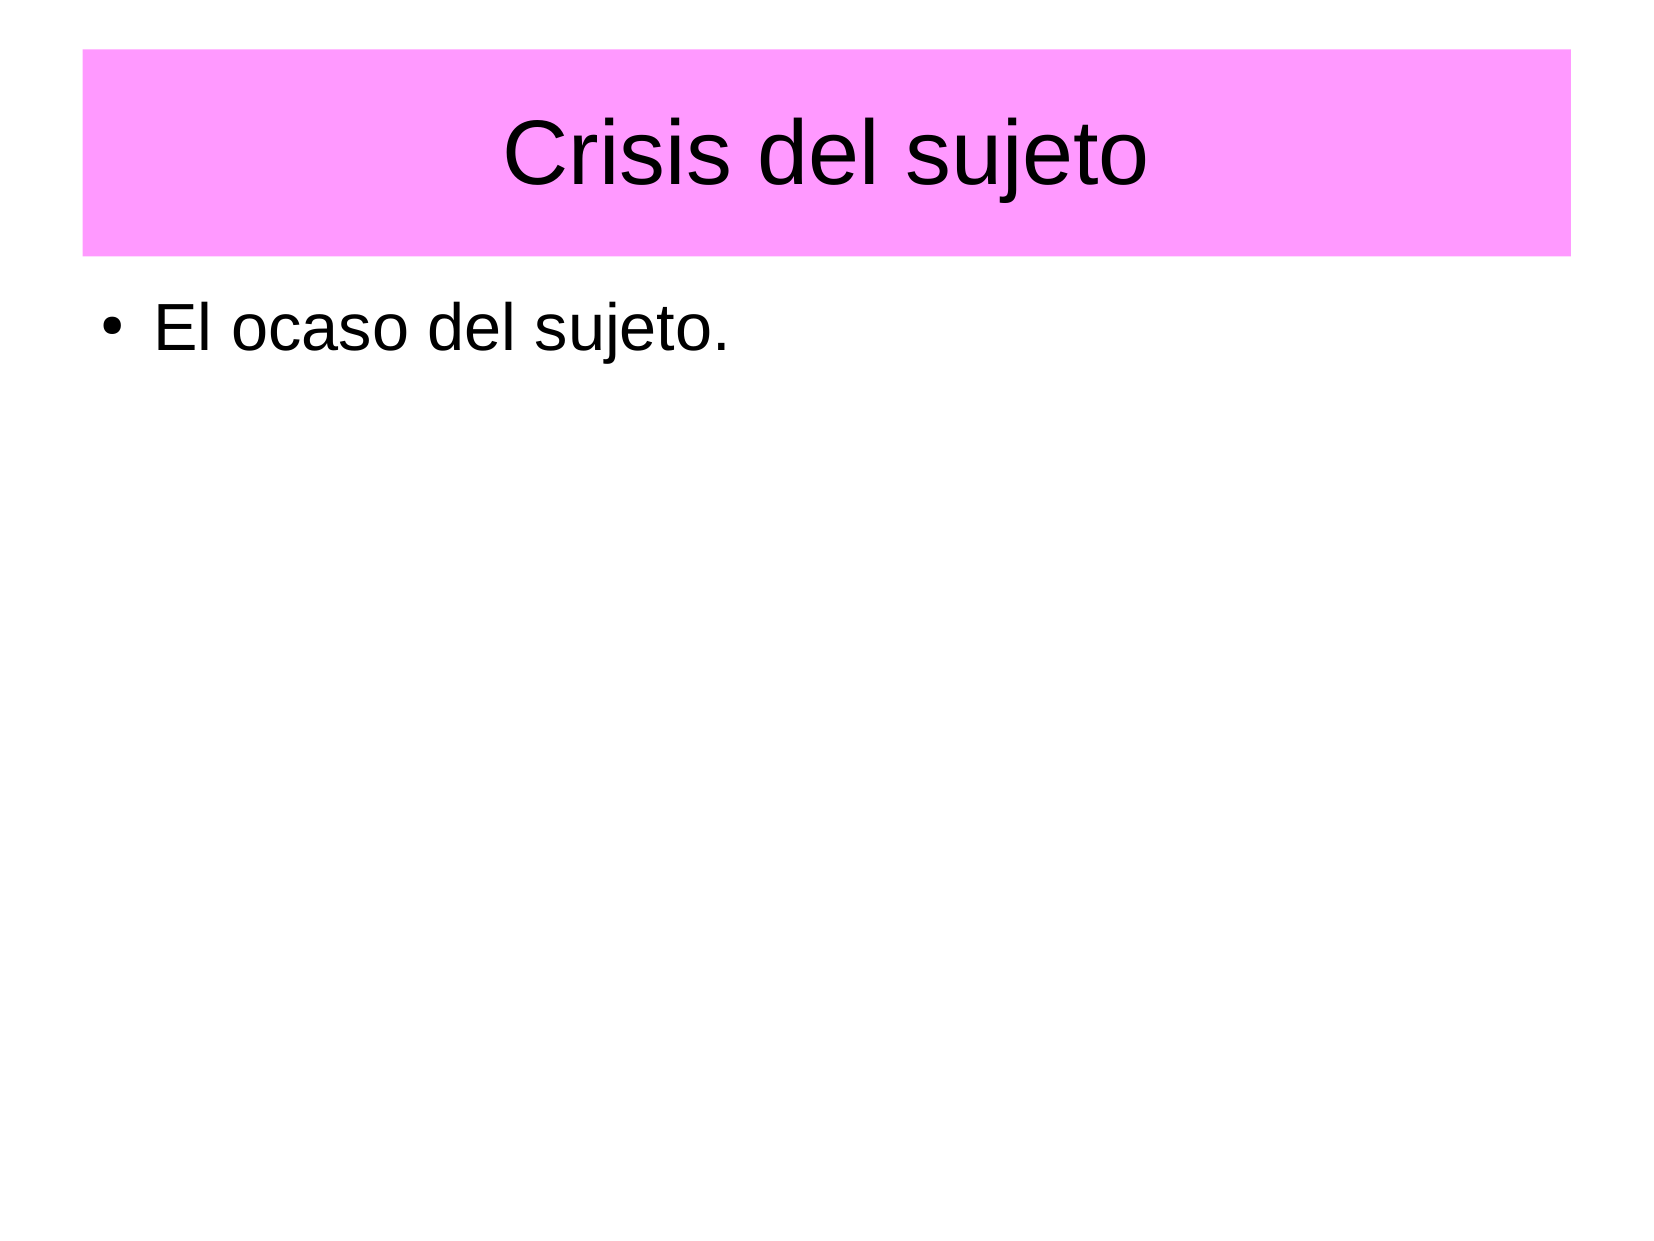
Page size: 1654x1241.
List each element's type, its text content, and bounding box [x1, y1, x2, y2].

list El ocaso del sujeto. [82, 290, 1571, 1109]
title Crisis del sujeto [82, 49, 1571, 257]
